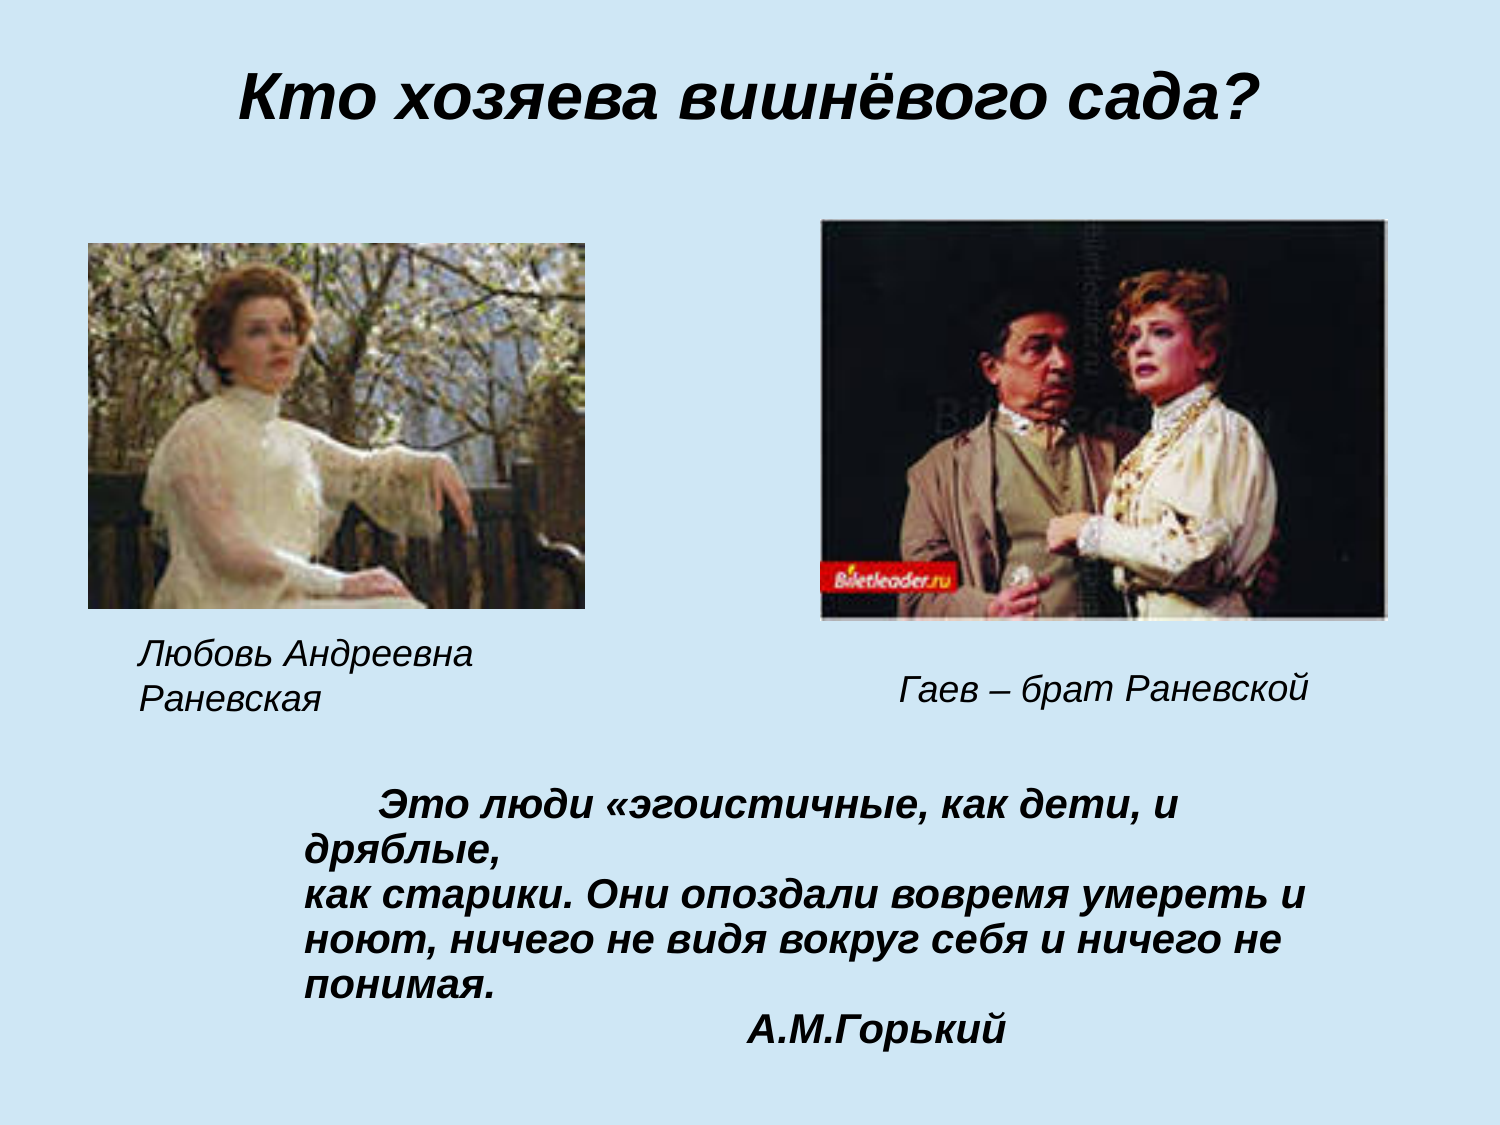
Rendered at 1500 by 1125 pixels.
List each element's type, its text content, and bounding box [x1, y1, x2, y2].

picture [820, 219, 1388, 621]
text_box Любовь Андреевна Раневская [123, 621, 550, 727]
title Кто хозяева вишнёвого сада? [75, 45, 1425, 233]
list Это люди «эгоистичные, как дети, и дряблые, как старики. Они опоздали вовремя умереть и ноют, ничего не видя вокруг себя и ничего не понимая. А.М.Горький [289, 774, 1388, 1035]
text_box Гаев – брат Раневской [883, 654, 1353, 718]
picture [88, 243, 585, 609]
